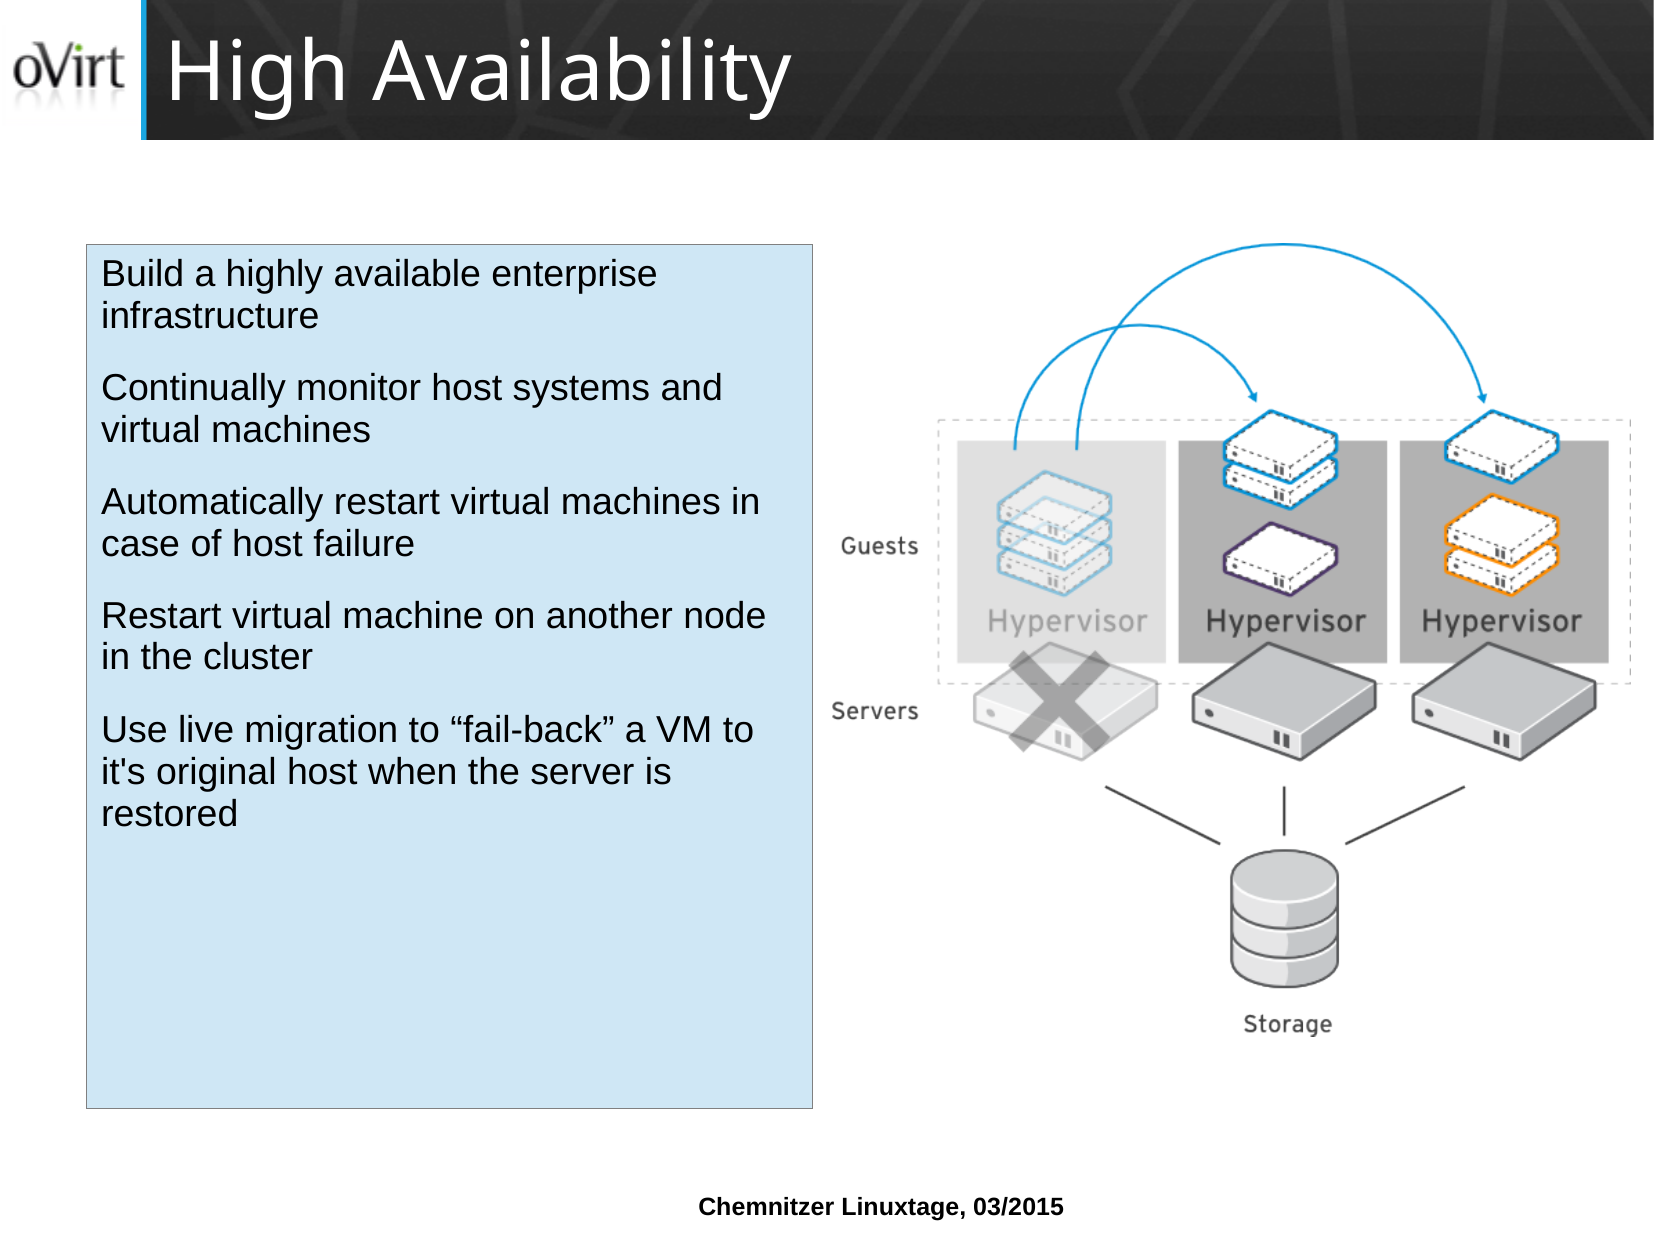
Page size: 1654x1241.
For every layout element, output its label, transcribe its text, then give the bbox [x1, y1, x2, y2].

text_box Build a highly available enterprise infrastructure Continually monitor host systems and virtual machines Automatically restart virtual machines in case of host failure Restart virtual machine on another node in the cluster Use live migration to “fail-back” a VM to it's original host when the server is restored [86, 244, 813, 1109]
title High Availability [164, 18, 1653, 119]
picture [832, 243, 1631, 1037]
picture [0, 0, 1654, 140]
